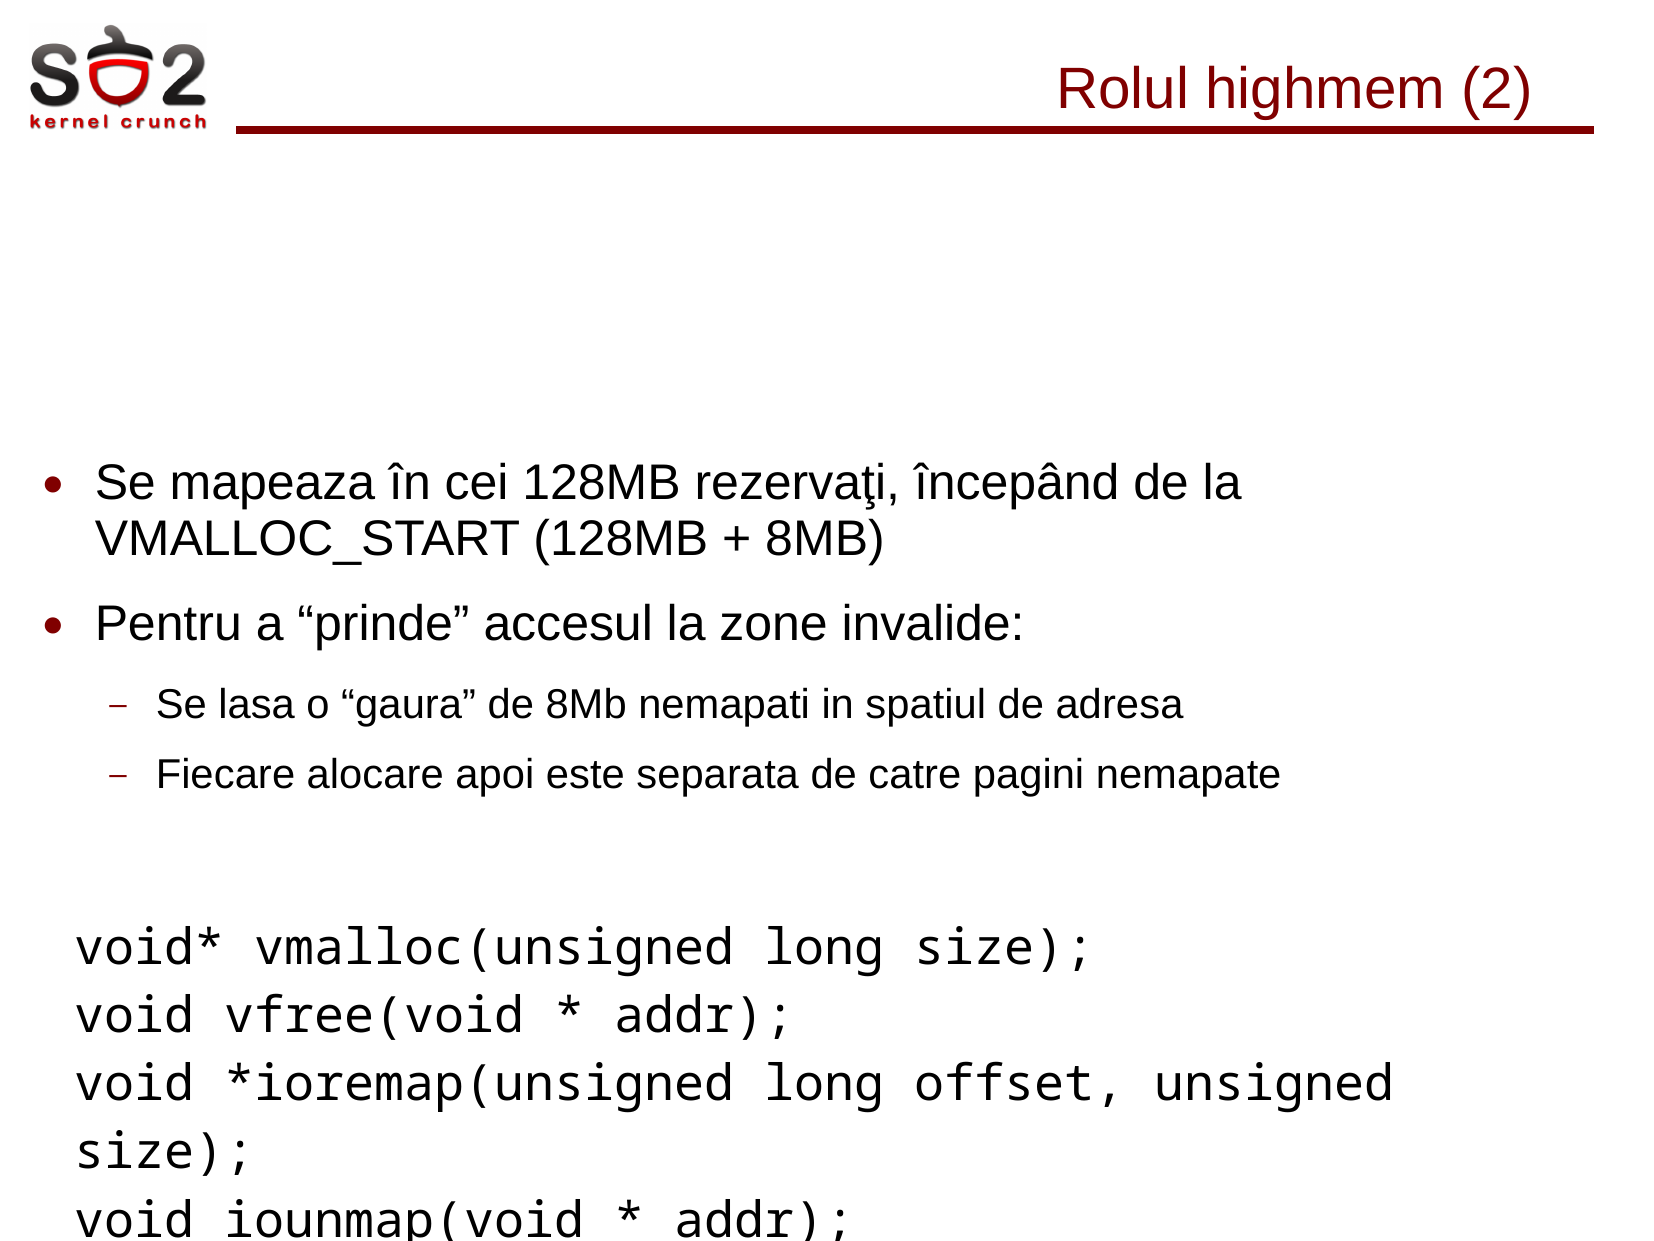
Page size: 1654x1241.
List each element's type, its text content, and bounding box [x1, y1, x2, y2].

picture [29, 23, 121, 130]
list Se mapeaza în cei 128MB rezervaţi, începând de la VMALLOC_START (128MB + 8MB) Pentru a “prinde” accesul la zone invalide: Se lasa o “gaura” de 8Mb nemapati in spatiul de adresa Fiecare alocare apoi este separata de catre pagini nemapate [23, 357, 1611, 894]
text_box void* vmalloc(unsigned long size); void vfree(void * addr); void *ioremap(unsigned long offset, unsigned size); void iounmap(void * addr); [59, 903, 1619, 1241]
title Rolul highmem (2) [121, 0, 1534, 178]
